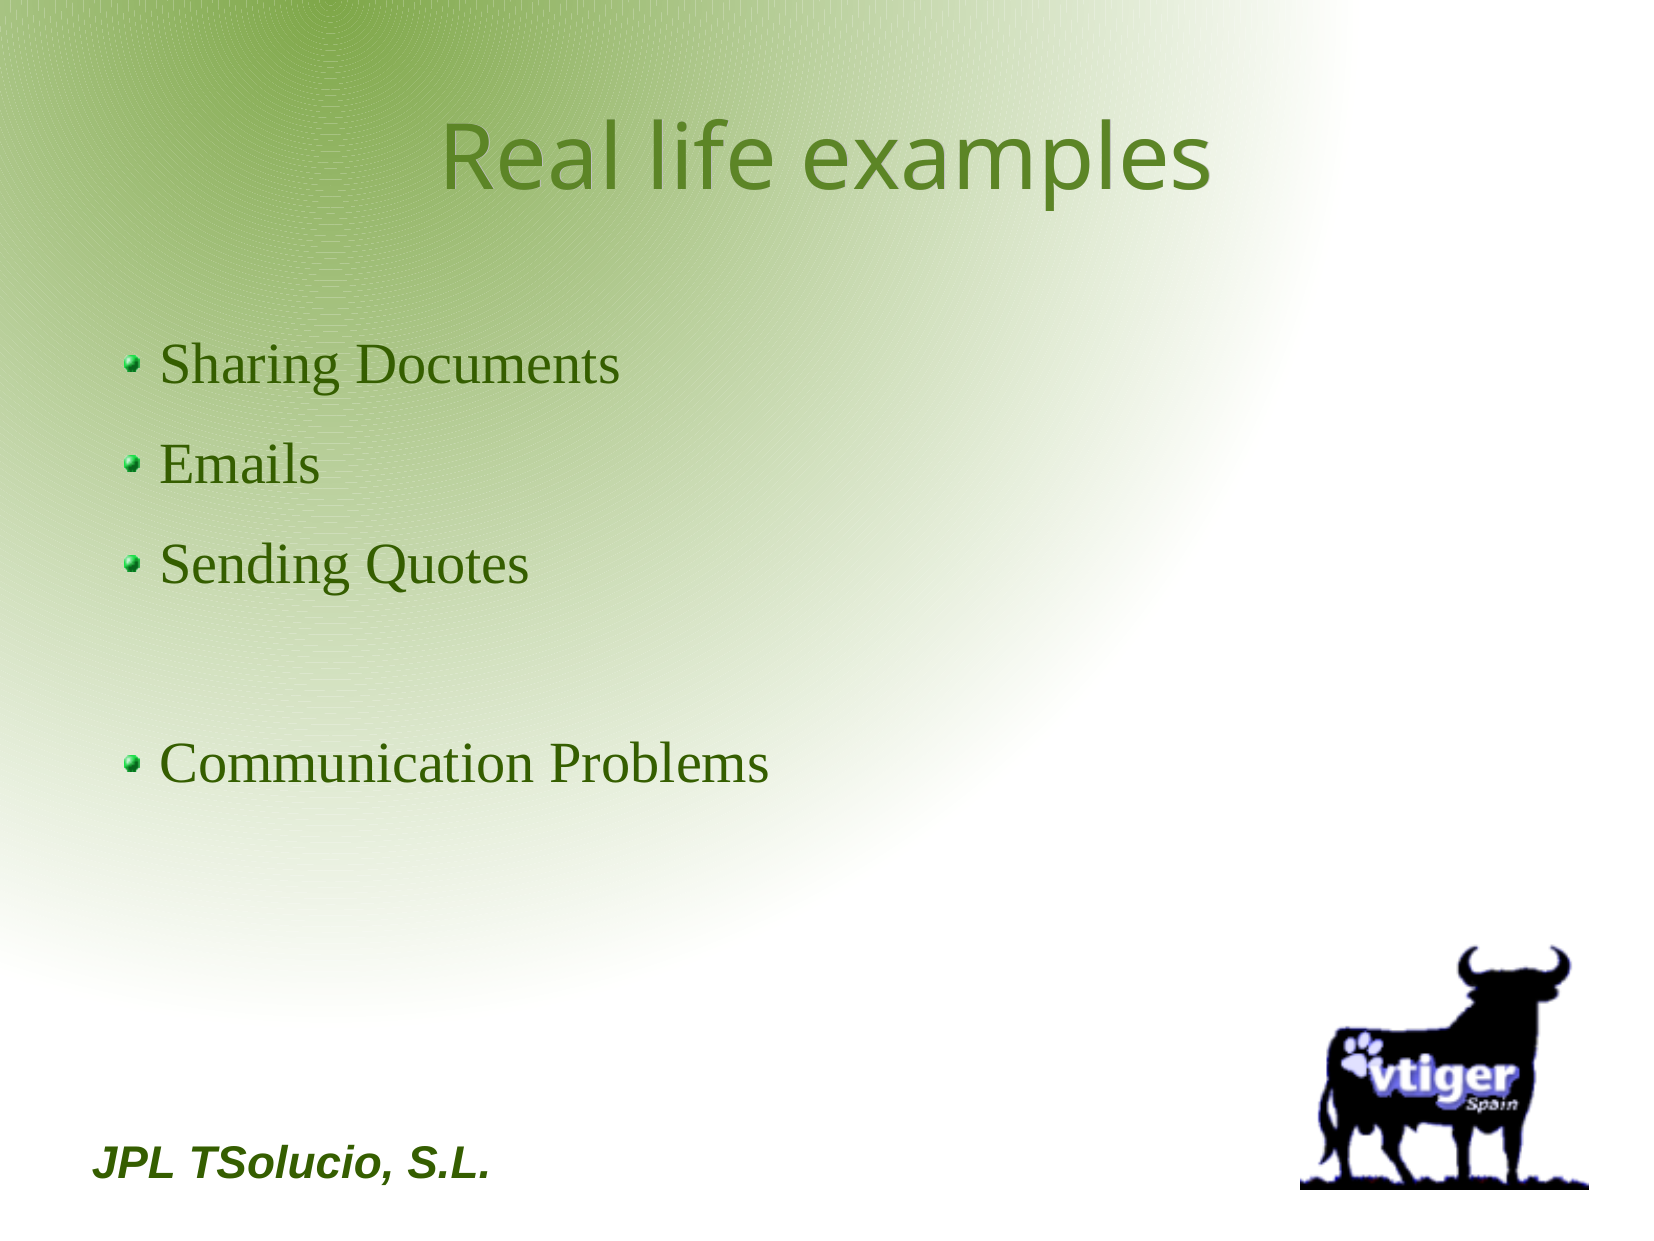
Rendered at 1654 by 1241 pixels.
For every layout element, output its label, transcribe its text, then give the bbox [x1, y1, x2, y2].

picture [1300, 939, 1589, 1190]
text_box Sharing Documents Emails Sending Quotes Communication Problems [88, 222, 1329, 1004]
title Real life examples [0, 100, 1654, 208]
